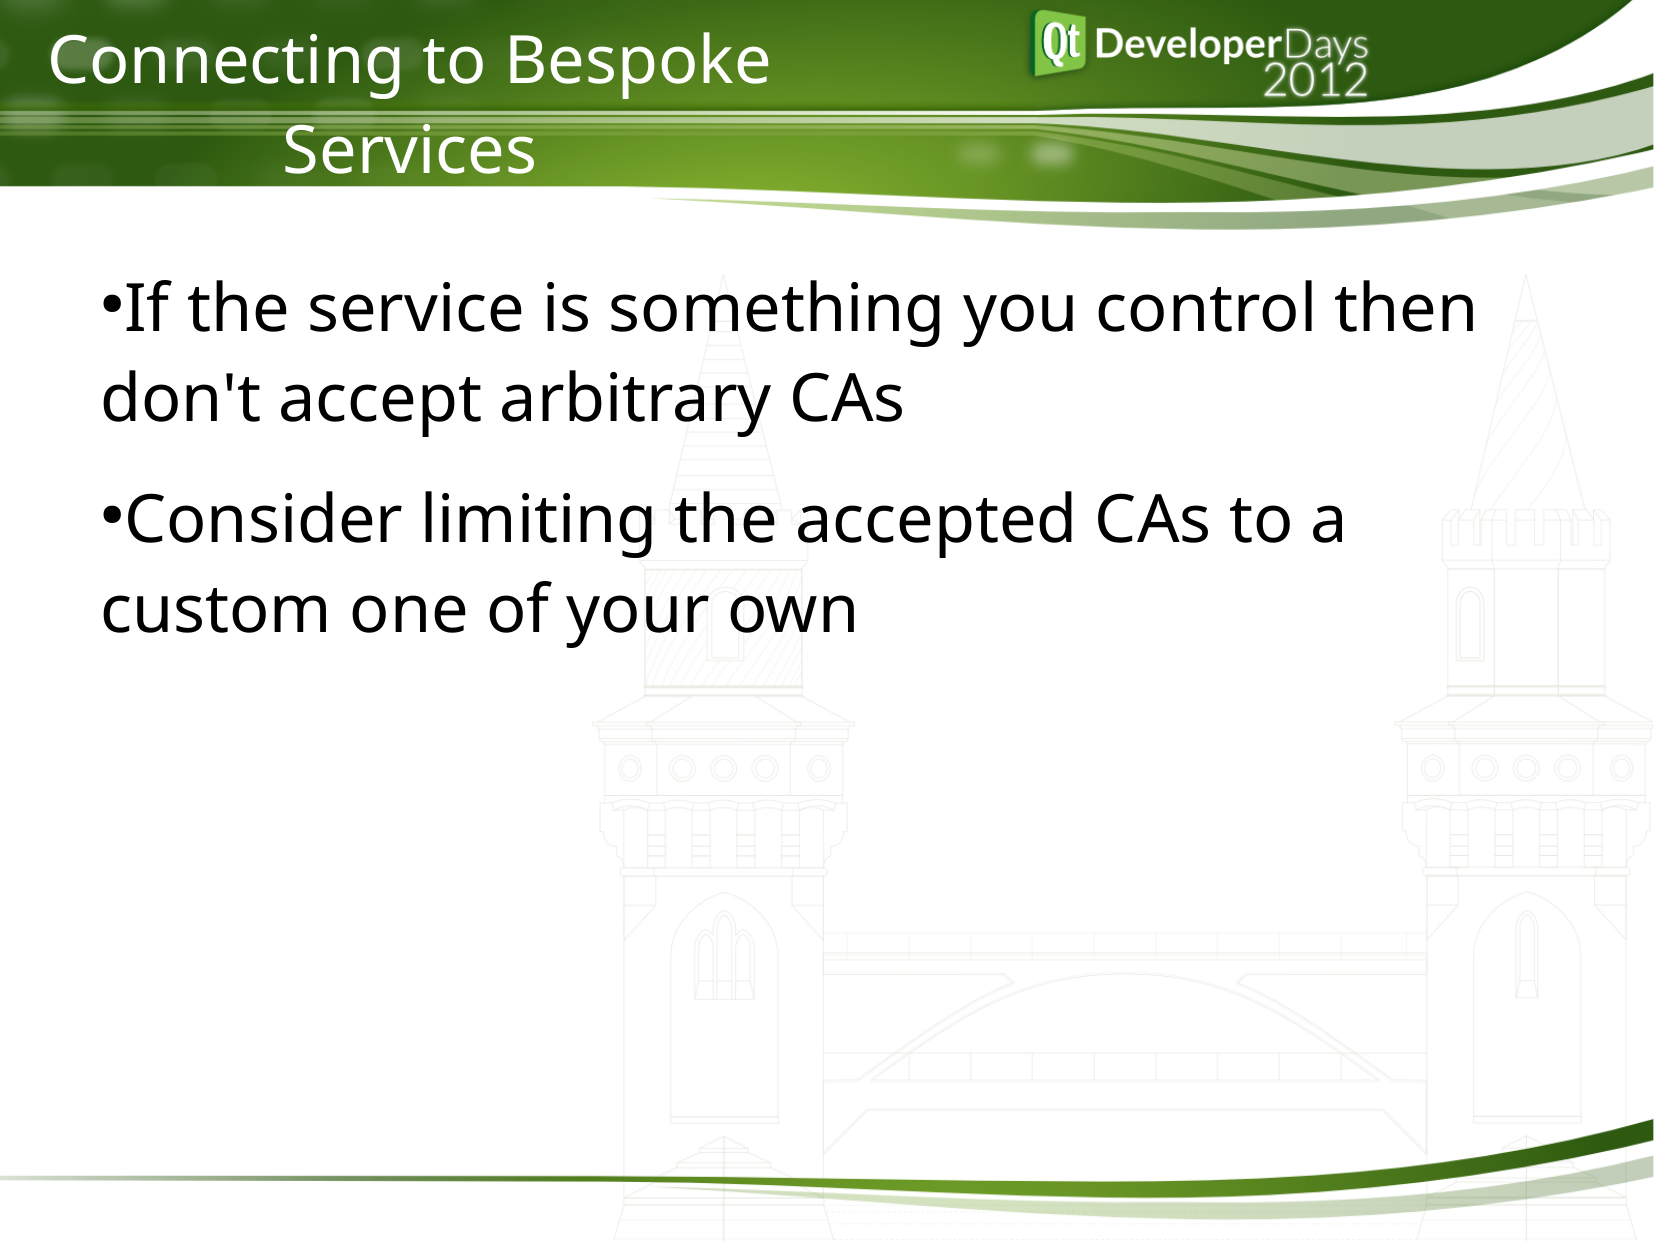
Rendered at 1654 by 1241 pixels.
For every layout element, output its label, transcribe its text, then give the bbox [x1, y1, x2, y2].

title Connecting to Bespoke Services [47, 11, 1028, 178]
picture [0, 0, 1654, 1241]
list If the service is something you control then don't accept arbitrary CAs Consider limiting the accepted CAs to a custom one of your own [82, 259, 1538, 1079]
